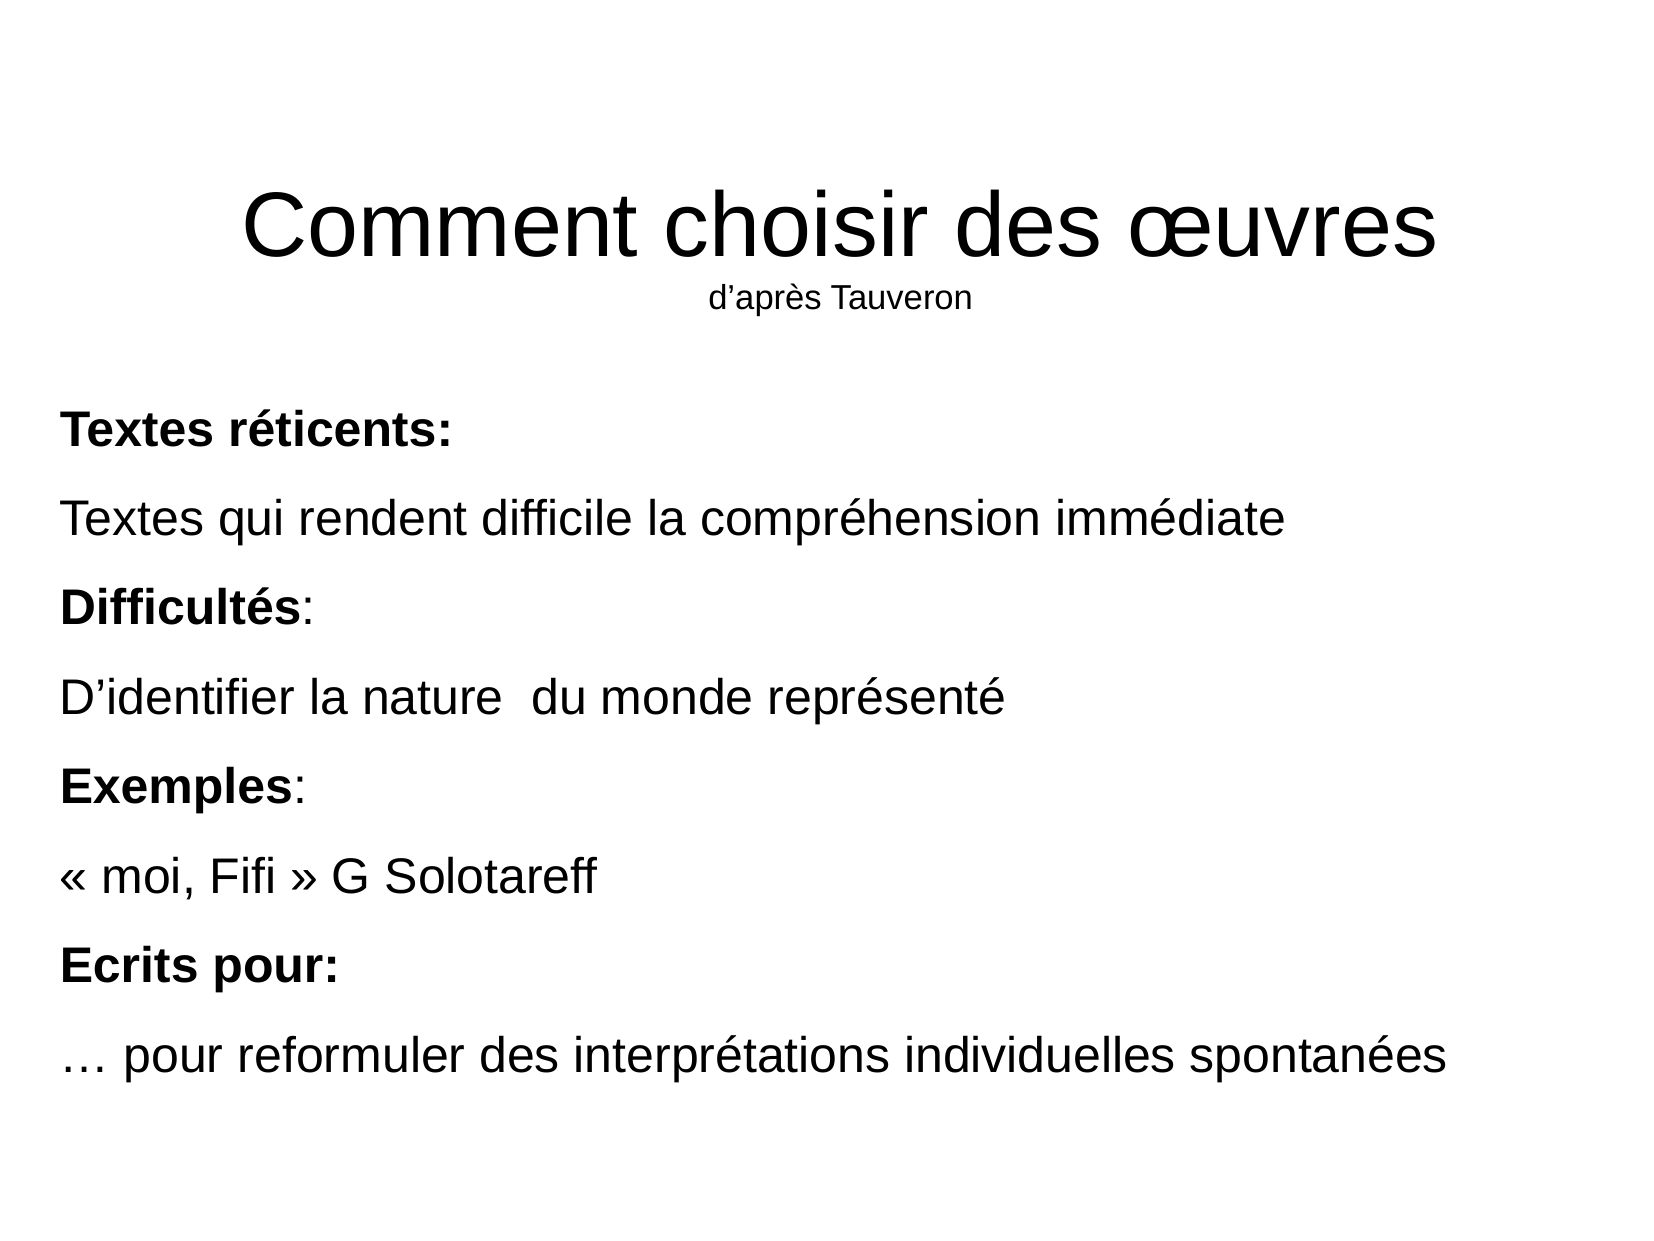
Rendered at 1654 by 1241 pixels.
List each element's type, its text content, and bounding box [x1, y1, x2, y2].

title Comment choisir des œuvres d’après Tauveron [151, 165, 1530, 298]
list Textes réticents: Textes qui rendent difficile la compréhension immédiate Difficultés: D’identifier la nature du monde représenté Exemples: « moi, Fifi » G Solotareff Ecrits pour: … pour reformuler des interprétations individuelles spontanées [59, 396, 1584, 1168]
